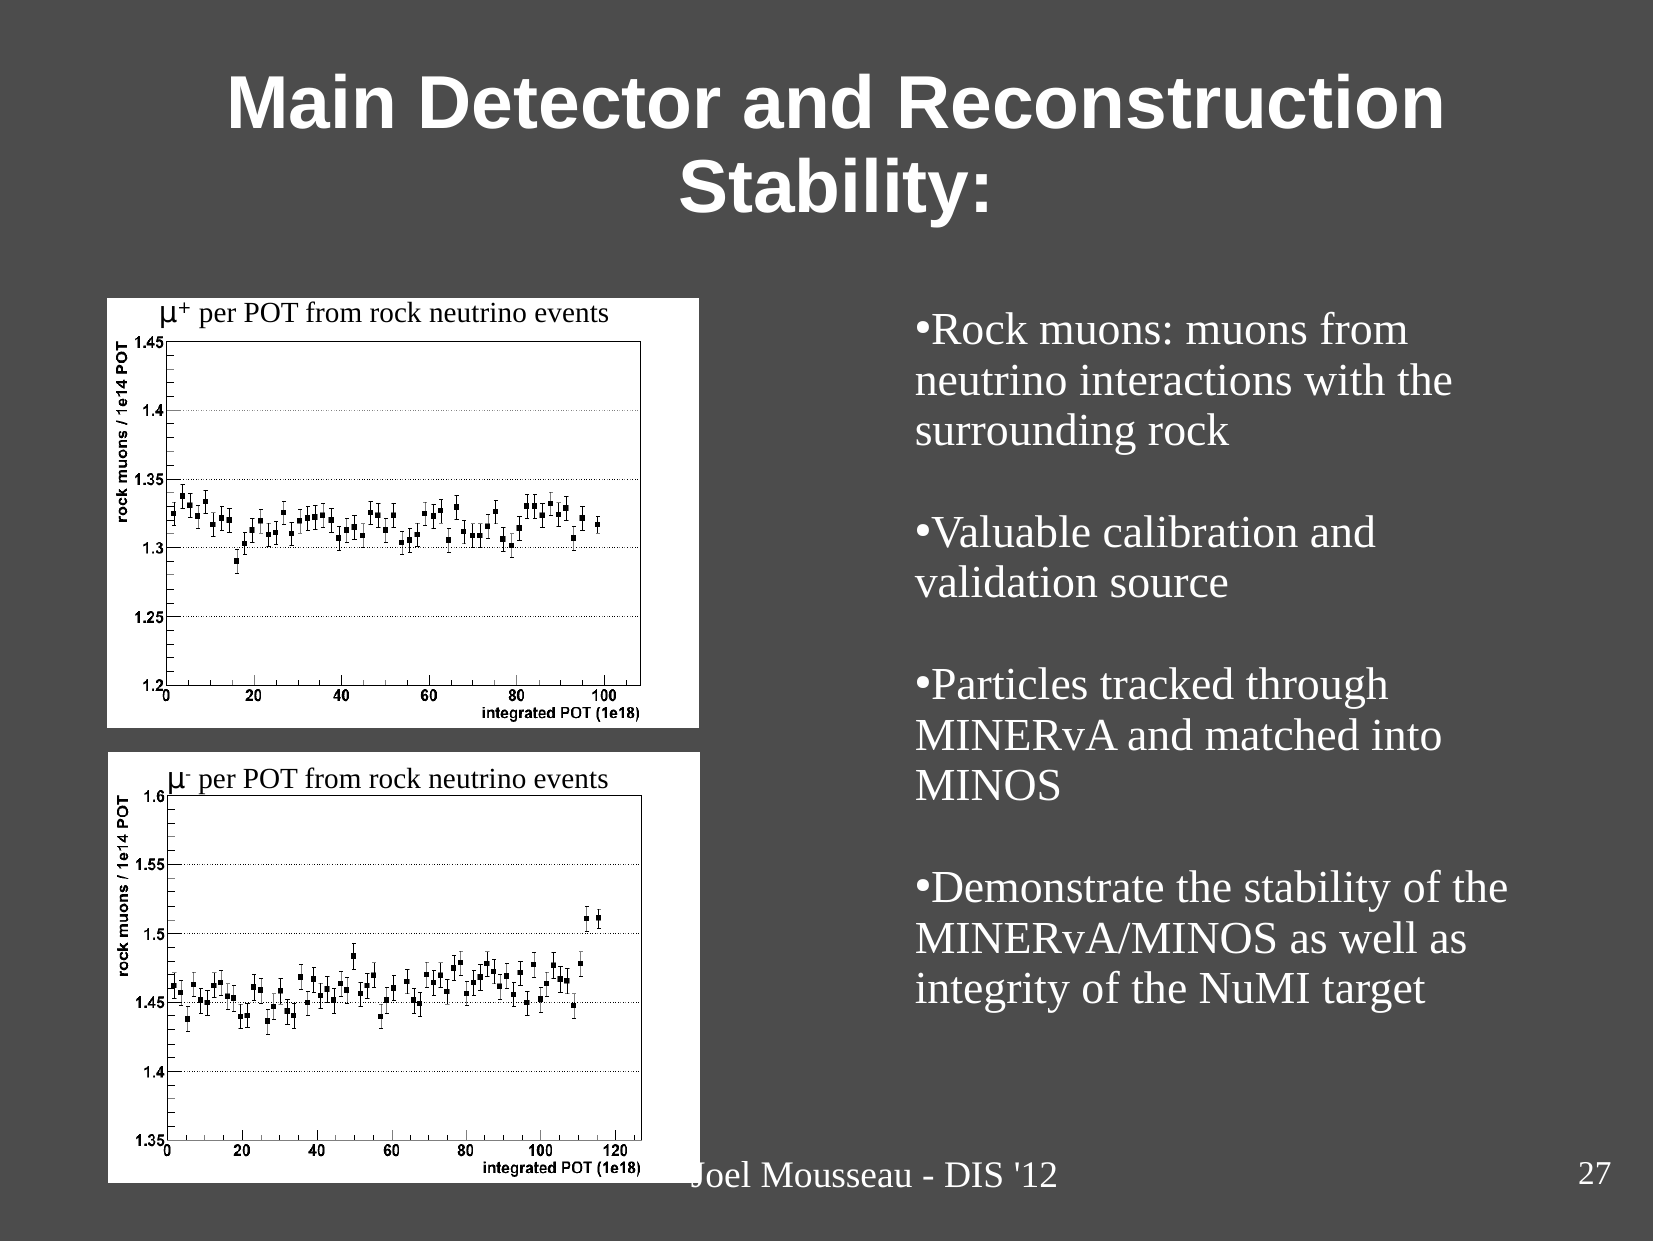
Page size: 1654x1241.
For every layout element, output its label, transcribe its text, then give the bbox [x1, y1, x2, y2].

picture [107, 298, 699, 728]
text_box Rock muons: muons from neutrino interactions with the surrounding rock Valuable calibration and validation source Particles tracked through MINERvA and matched into MINOS Demonstrate the stability of the MINERvA/MINOS as well as integrity of the NuMI target [900, 296, 1576, 1022]
text_box μ+ per POT from rock neutrino events [144, 288, 707, 339]
title Main Detector and Reconstruction Stability: [135, 48, 1538, 241]
picture [108, 752, 700, 1183]
text_box μ- per POT from rock neutrino events [152, 754, 715, 804]
